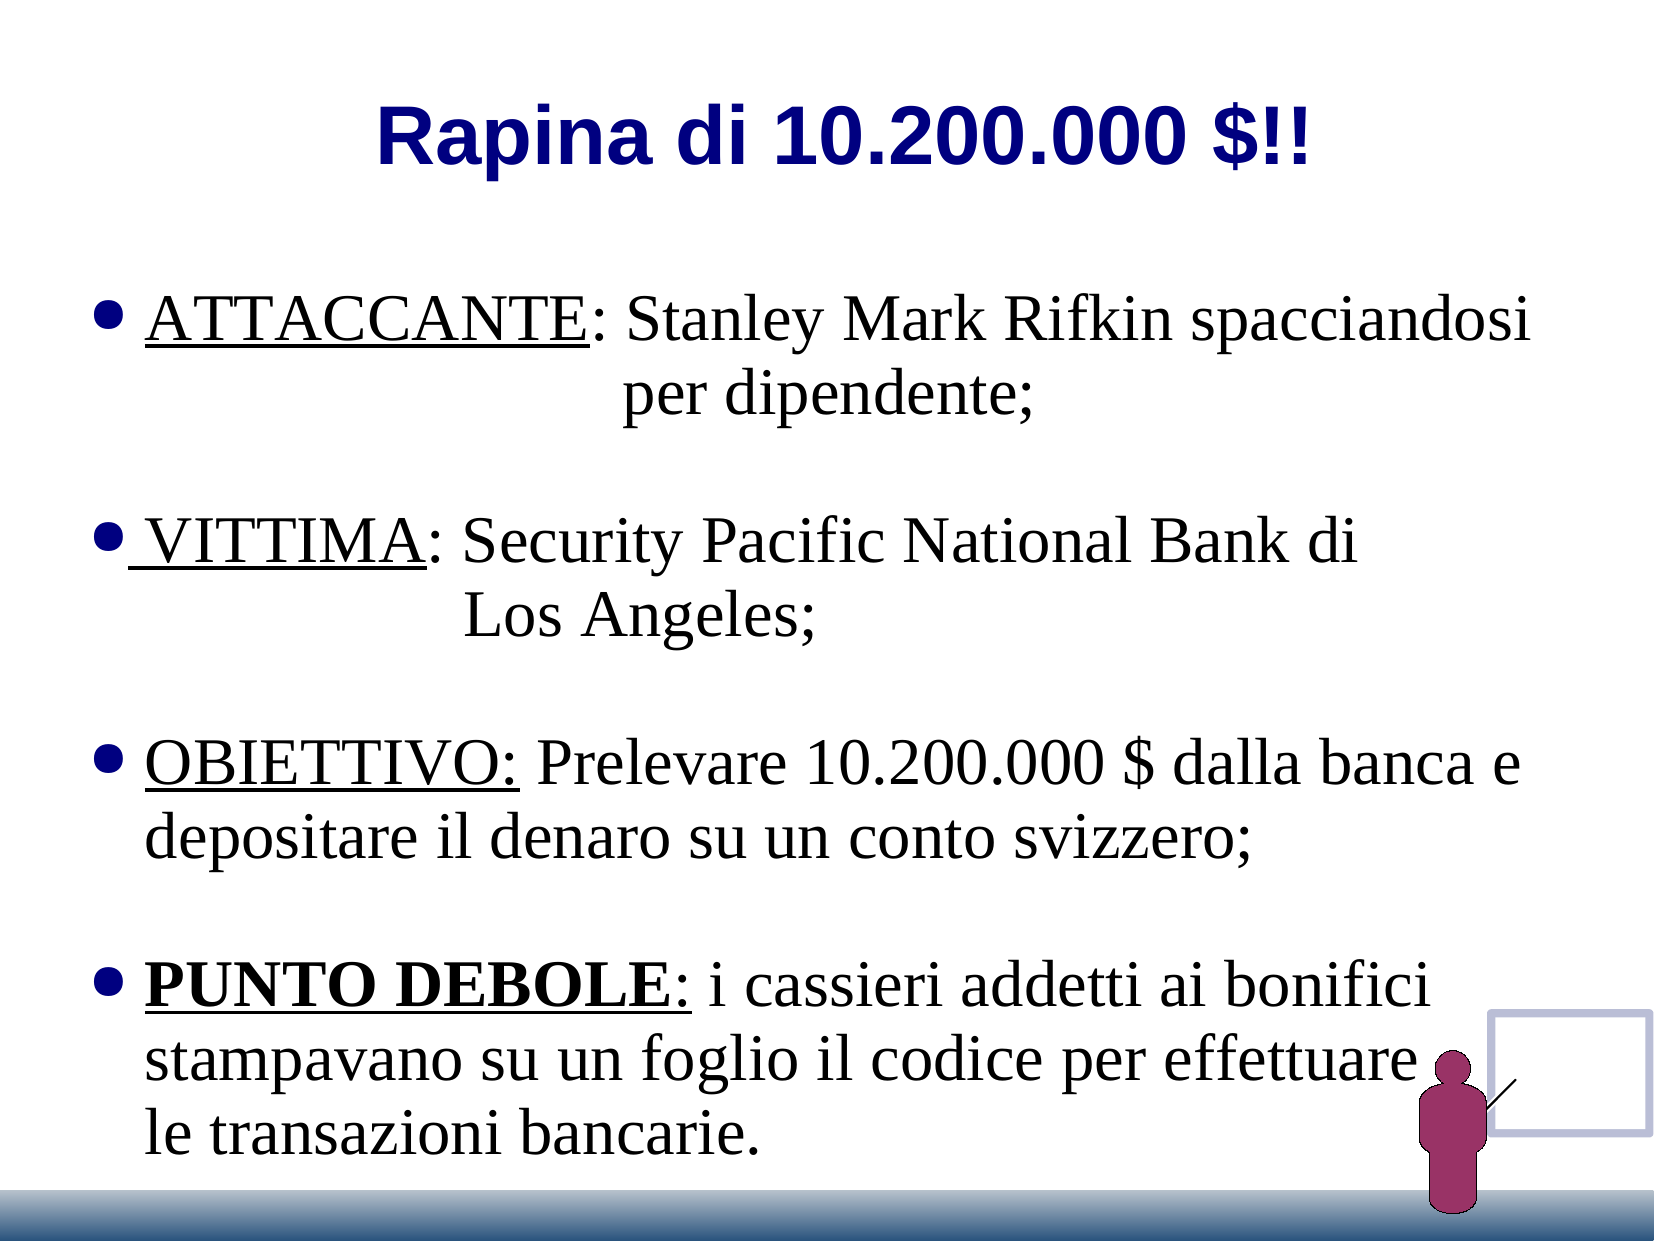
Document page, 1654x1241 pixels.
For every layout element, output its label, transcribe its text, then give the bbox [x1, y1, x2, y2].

list ATTACCANTE: Stanley Mark Rifkin spacciandosi per dipendente; VITTIMA: Security Pacific National Bank di Los Angeles; OBIETTIVO: Prelevare 10.200.000 $ dalla banca e depositare il denaro su un conto svizzero; PUNTO DEBOLE: i cassieri addetti ai bonifici stampavano su un foglio il codice per effettuare le transazioni bancarie. [88, 206, 1595, 1170]
title Rapina di 10.200.000 $!! [156, 89, 1534, 183]
